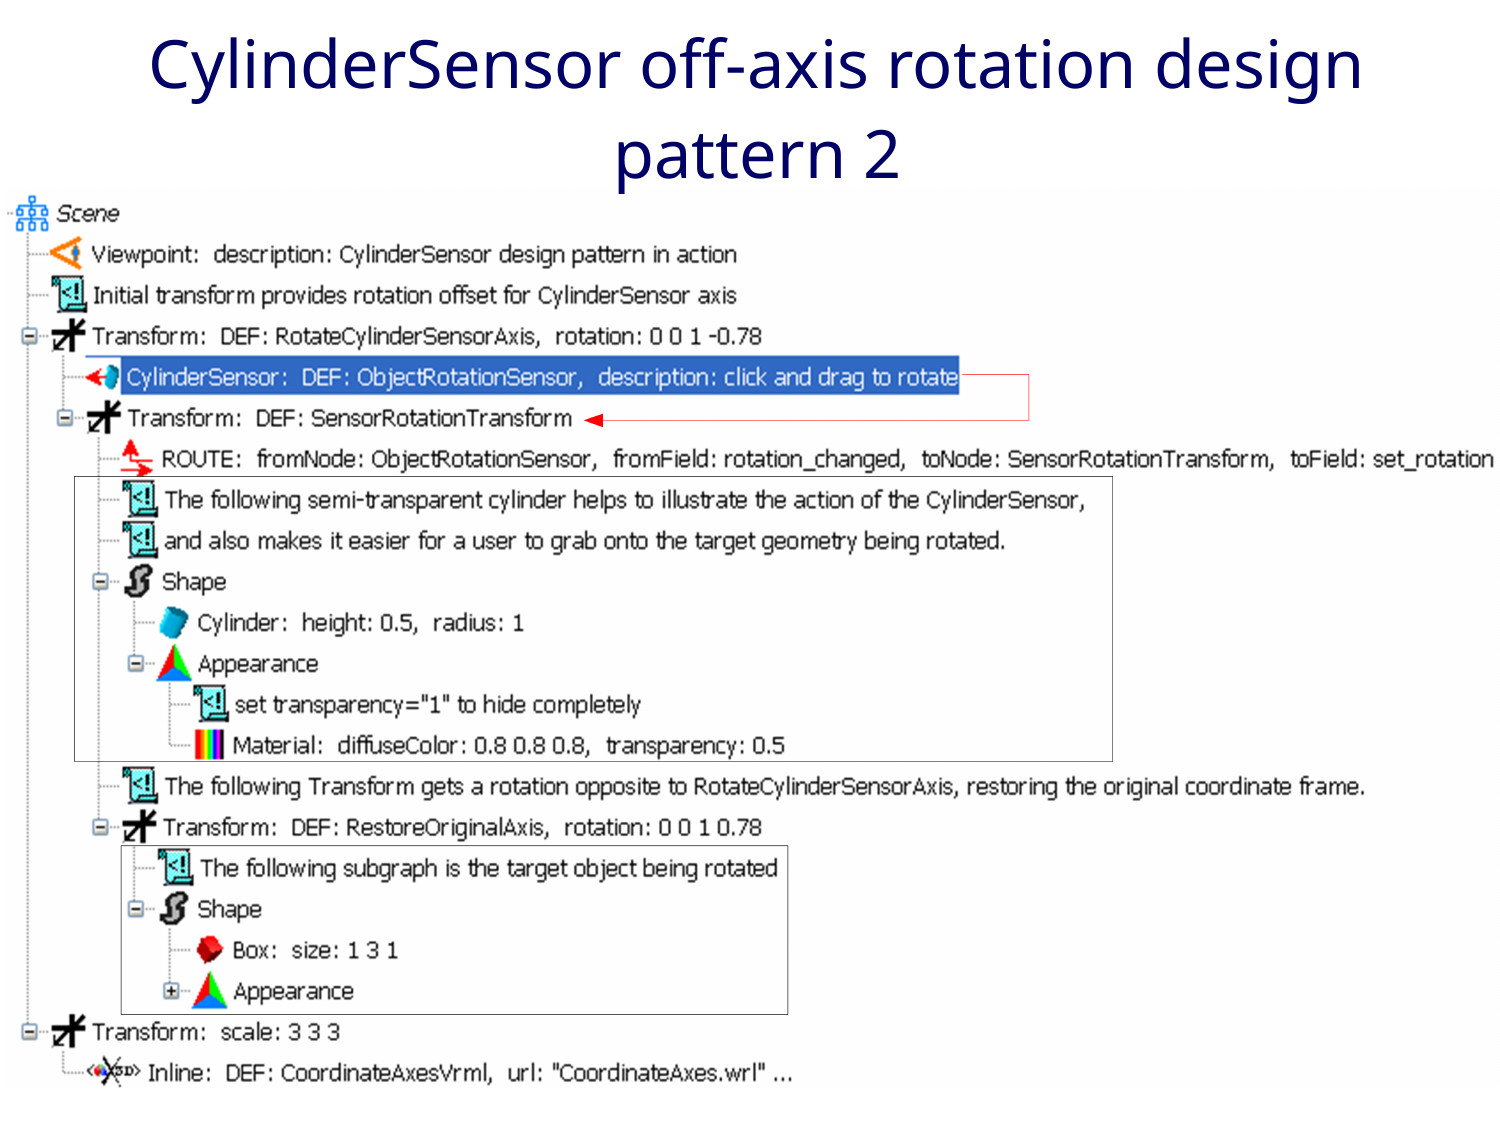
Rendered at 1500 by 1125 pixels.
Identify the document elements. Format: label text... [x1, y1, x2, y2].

title CylinderSensor off-axis rotation design pattern 2 [45, 21, 1471, 194]
picture [7, 188, 1500, 1088]
